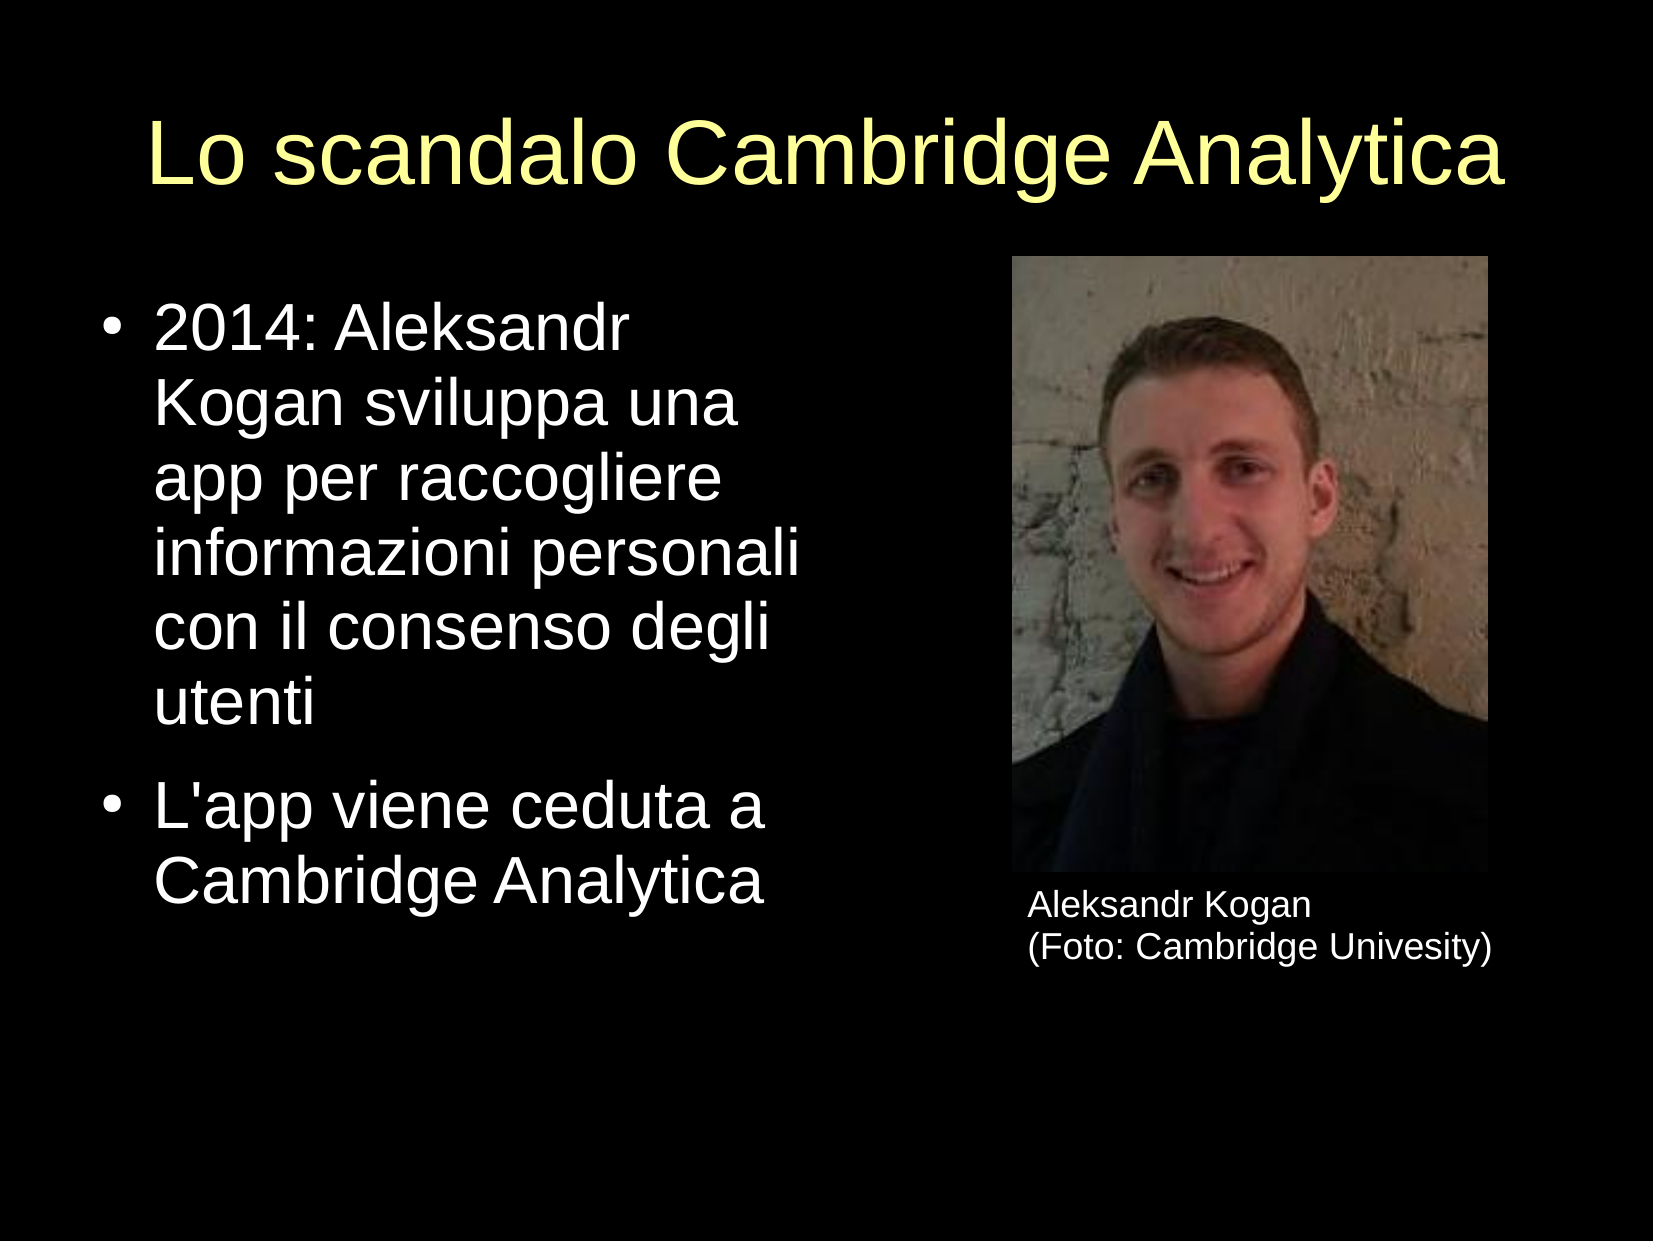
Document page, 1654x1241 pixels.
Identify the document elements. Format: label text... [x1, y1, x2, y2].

picture [1012, 256, 1488, 872]
list 2014: Aleksandr Kogan sviluppa una app per raccogliere informazioni personali con il consenso degli utenti L'app viene ceduta a Cambridge Analytica [82, 290, 809, 1126]
title Lo scandalo Cambridge Analytica [82, 49, 1571, 257]
text_box Aleksandr Kogan (Foto: Cambridge Univesity) [1012, 876, 1509, 976]
